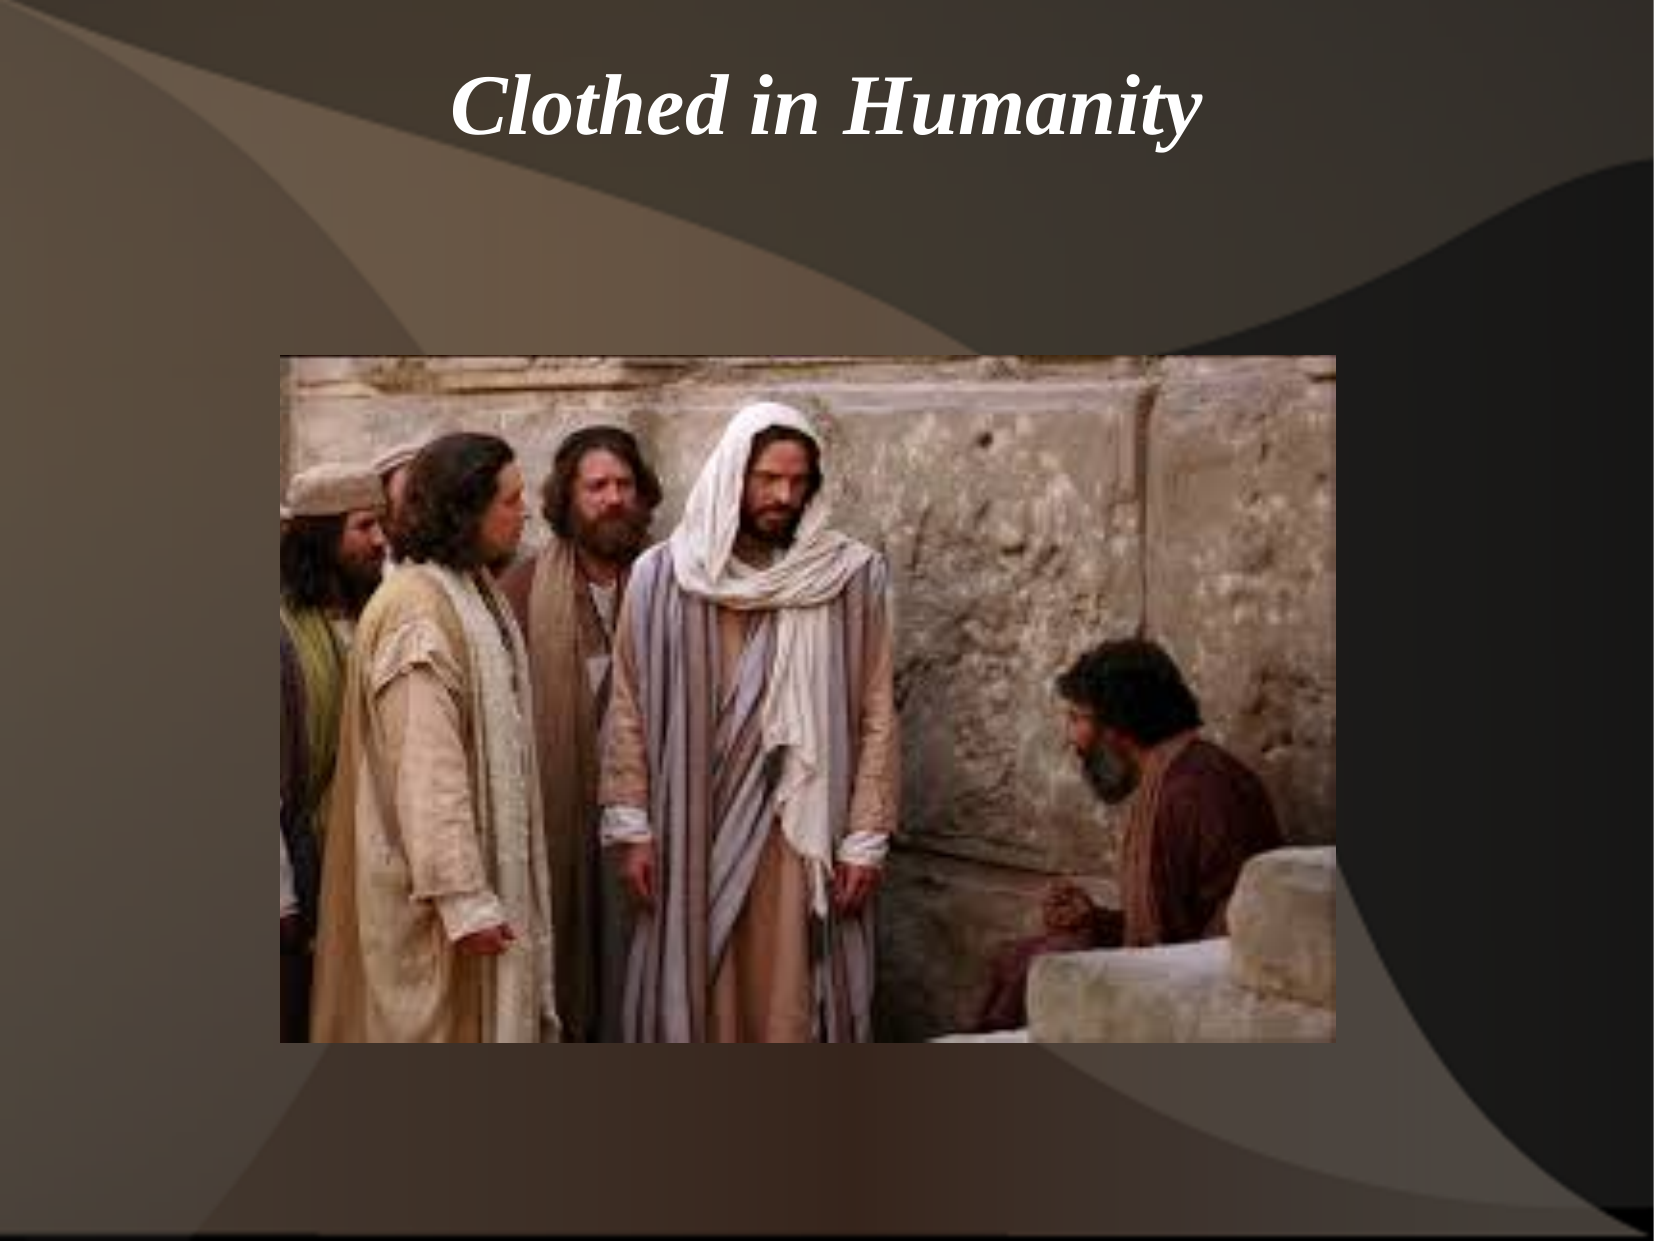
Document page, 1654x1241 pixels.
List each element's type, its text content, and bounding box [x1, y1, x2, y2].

title Clothed in Humanity [82, 49, 1571, 257]
picture [0, 0, 1654, 1241]
